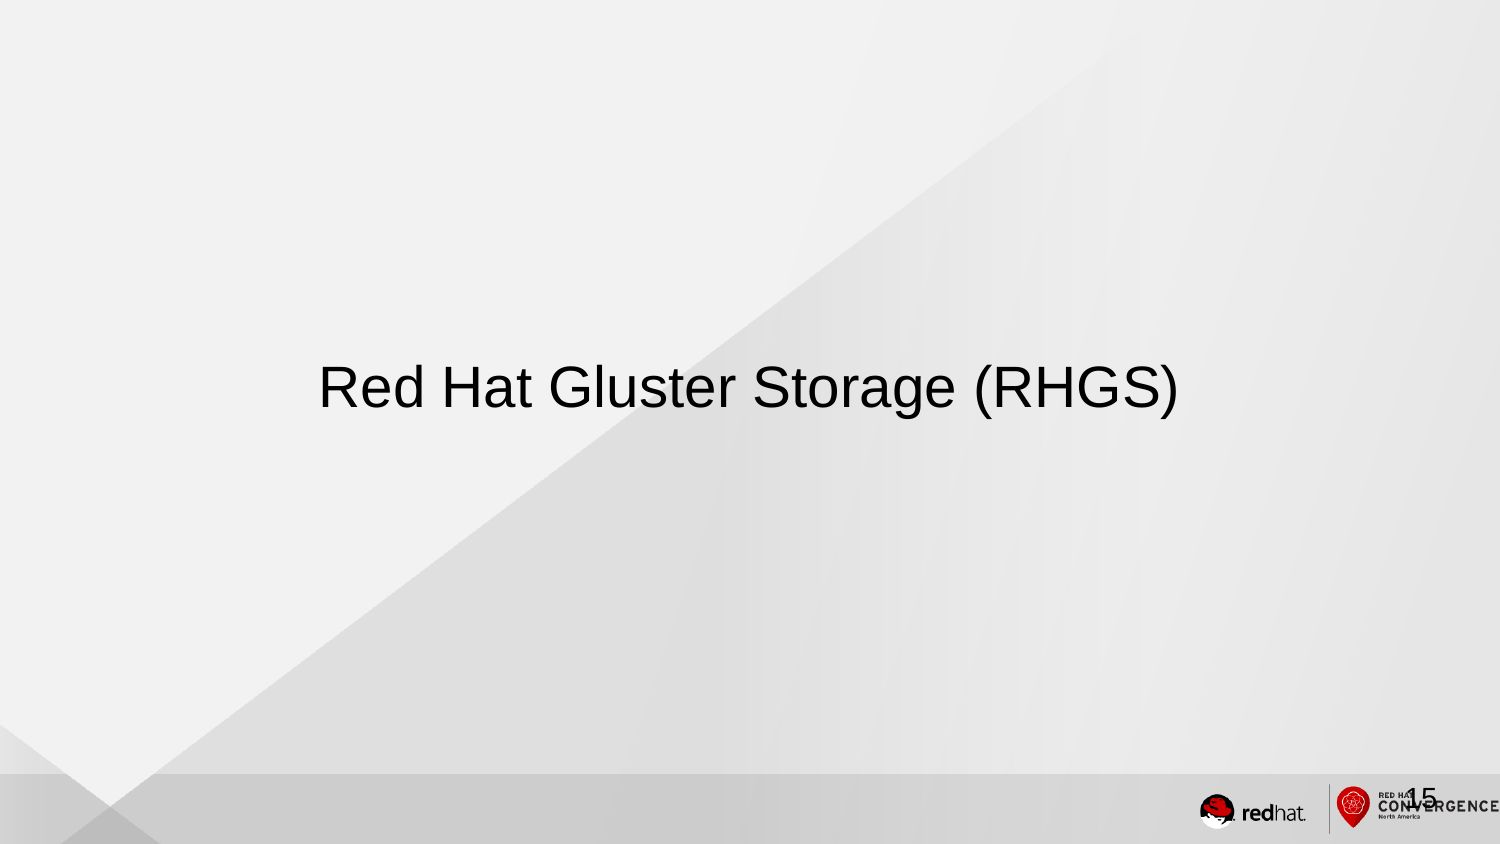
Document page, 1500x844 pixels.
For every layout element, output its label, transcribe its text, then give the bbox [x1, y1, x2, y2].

title Red Hat Gluster Storage (RHGS) [112, 309, 1388, 465]
picture [0, 0, 1500, 844]
